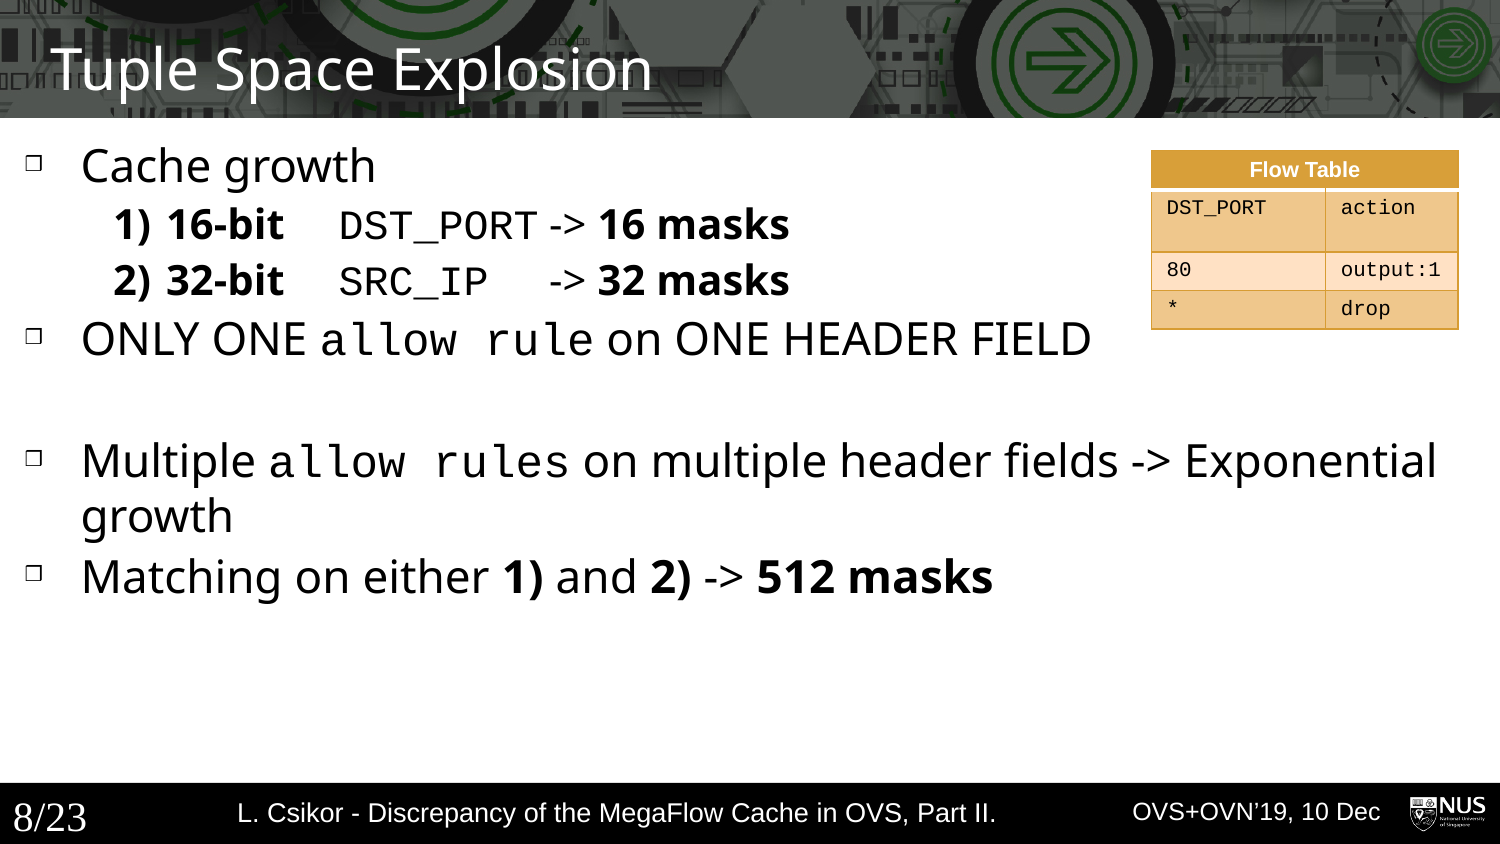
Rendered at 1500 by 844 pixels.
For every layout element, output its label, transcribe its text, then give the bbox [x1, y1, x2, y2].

table_cell DST_PORT [1152, 192, 1325, 251]
text_box Tuple Space Explosion [35, 37, 1386, 97]
table_cell action [1326, 192, 1457, 251]
table_cell 80 [1152, 253, 1325, 290]
picture [0, 0, 1500, 118]
table_cell drop [1326, 291, 1457, 328]
table_cell output:1 [1326, 253, 1457, 290]
table_header Flow Table [1152, 151, 1457, 188]
picture [1395, 782, 1500, 844]
text_box Cache growth 16-bit DST_PORT -> 16 masks 32-bit SRC_IP -> 32 masks ONLY ONE allow rule on ONE HEADER FIELD Multiple allow rules on multiple header fields -> Exponential growth Matching on either 1) and 2) -> 512 masks [9, 129, 1490, 770]
table_cell * [1152, 291, 1325, 328]
